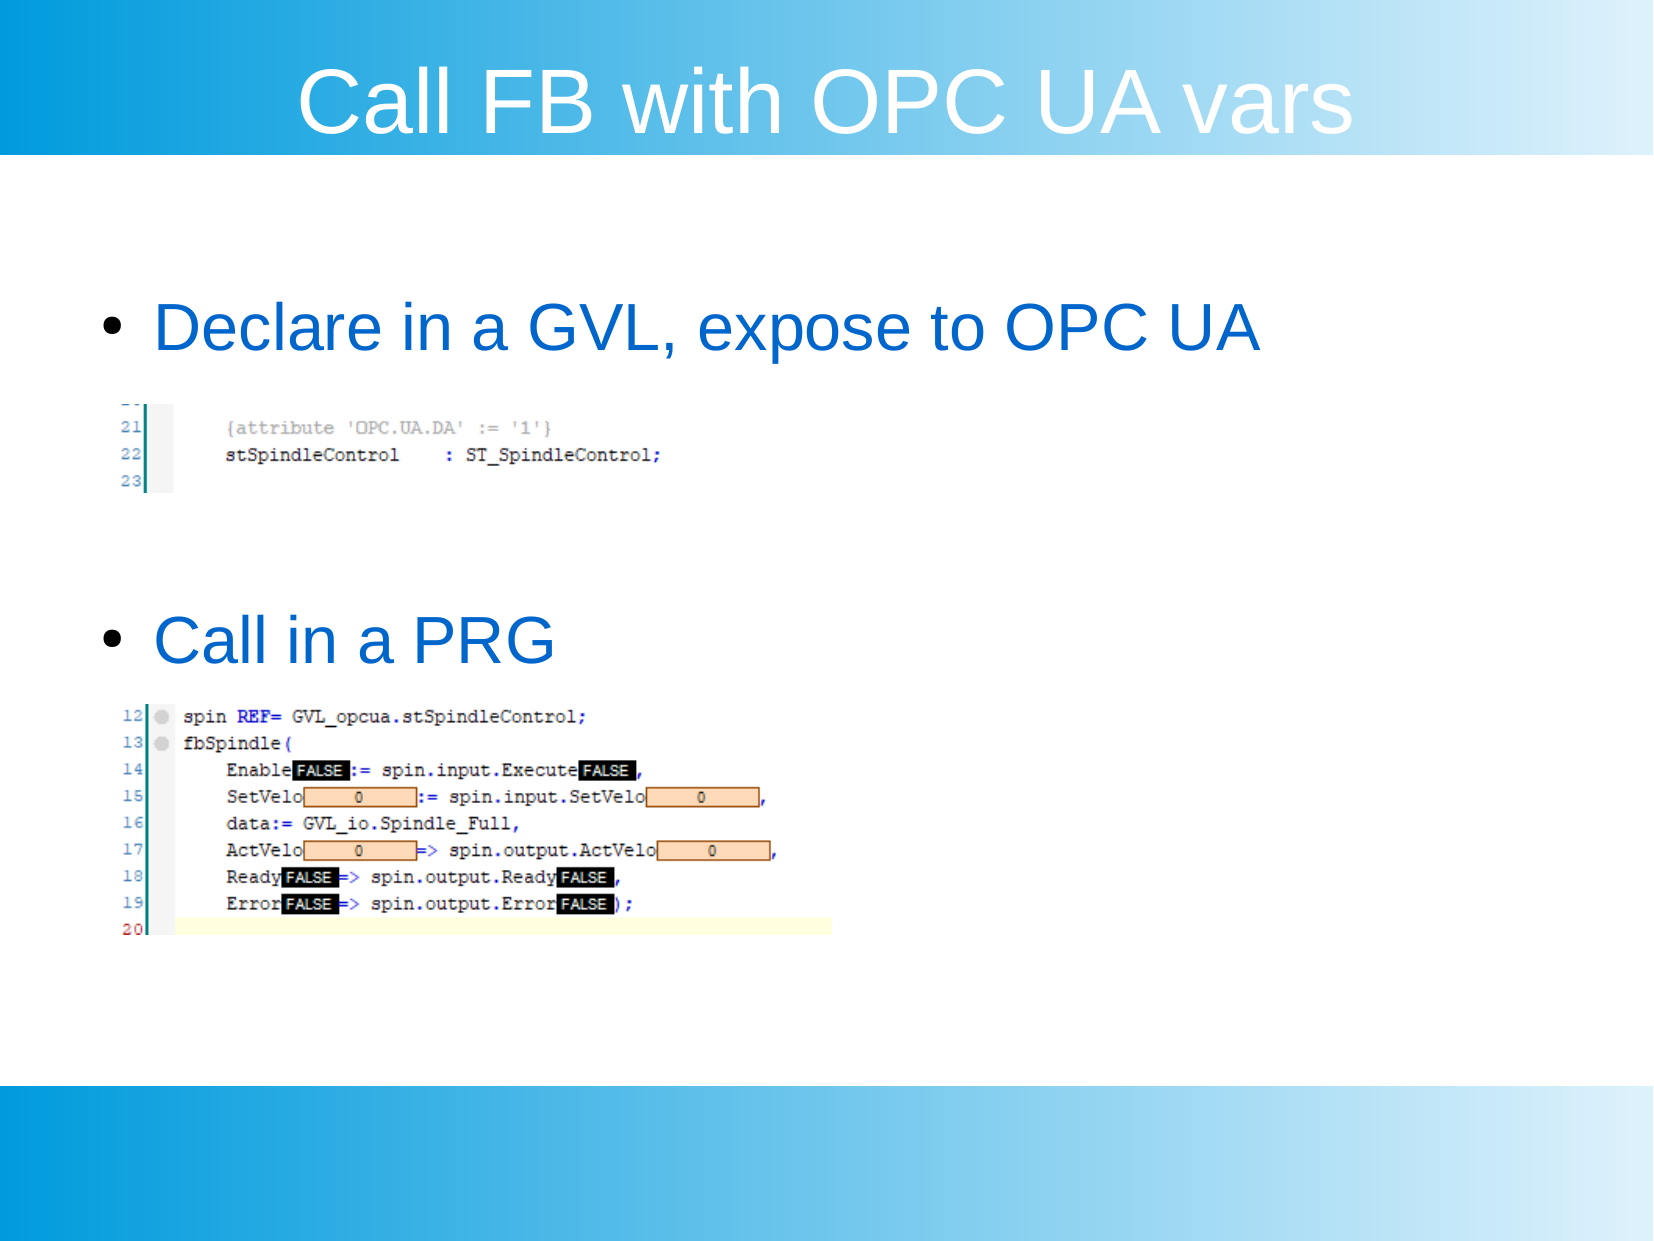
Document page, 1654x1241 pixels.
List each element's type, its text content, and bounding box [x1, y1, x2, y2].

picture [105, 704, 832, 935]
list Declare in a GVL, expose to OPC UA Call in a PRG [82, 290, 1571, 1010]
picture [105, 404, 705, 493]
title Call FB with OPC UA vars [82, 49, 1571, 155]
